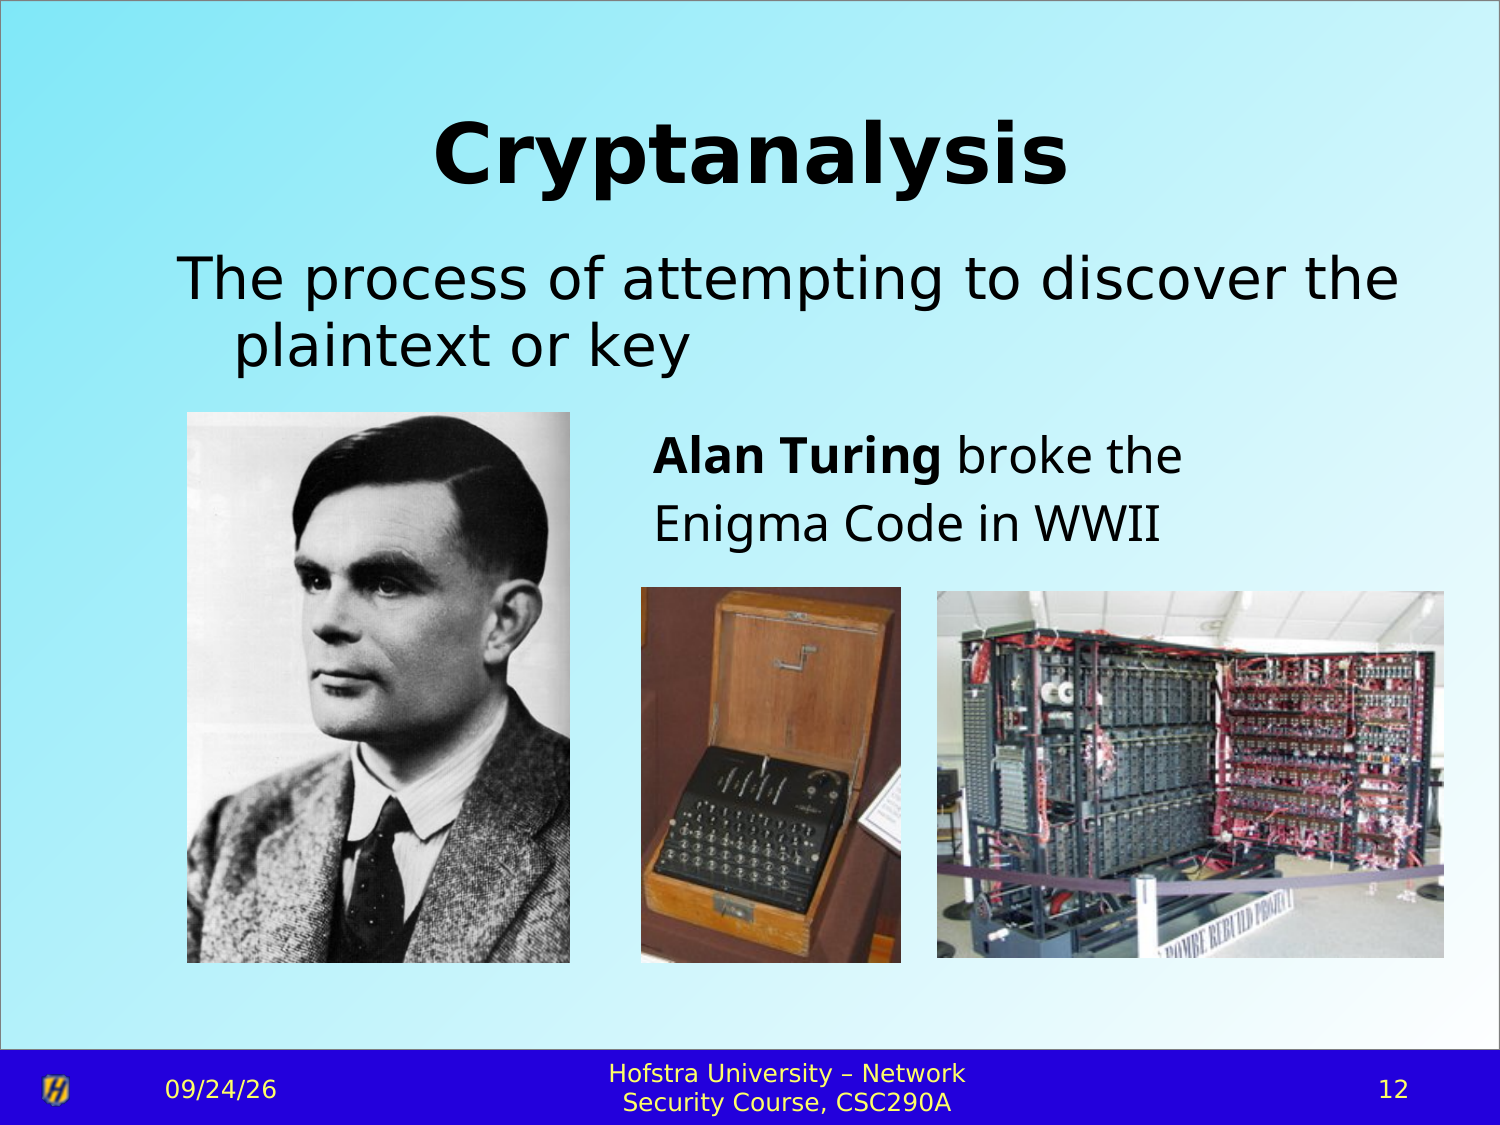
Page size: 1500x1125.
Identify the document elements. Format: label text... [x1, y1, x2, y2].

list The process of attempting to discover the plaintext or key [162, 237, 1438, 395]
picture [937, 591, 1444, 958]
picture [37, 1072, 76, 1110]
picture [187, 412, 570, 963]
title Cryptanalysis [112, 98, 1391, 212]
picture [641, 587, 901, 964]
text_box Alan Turing broke the Enigma Code in WWII [639, 412, 1212, 565]
